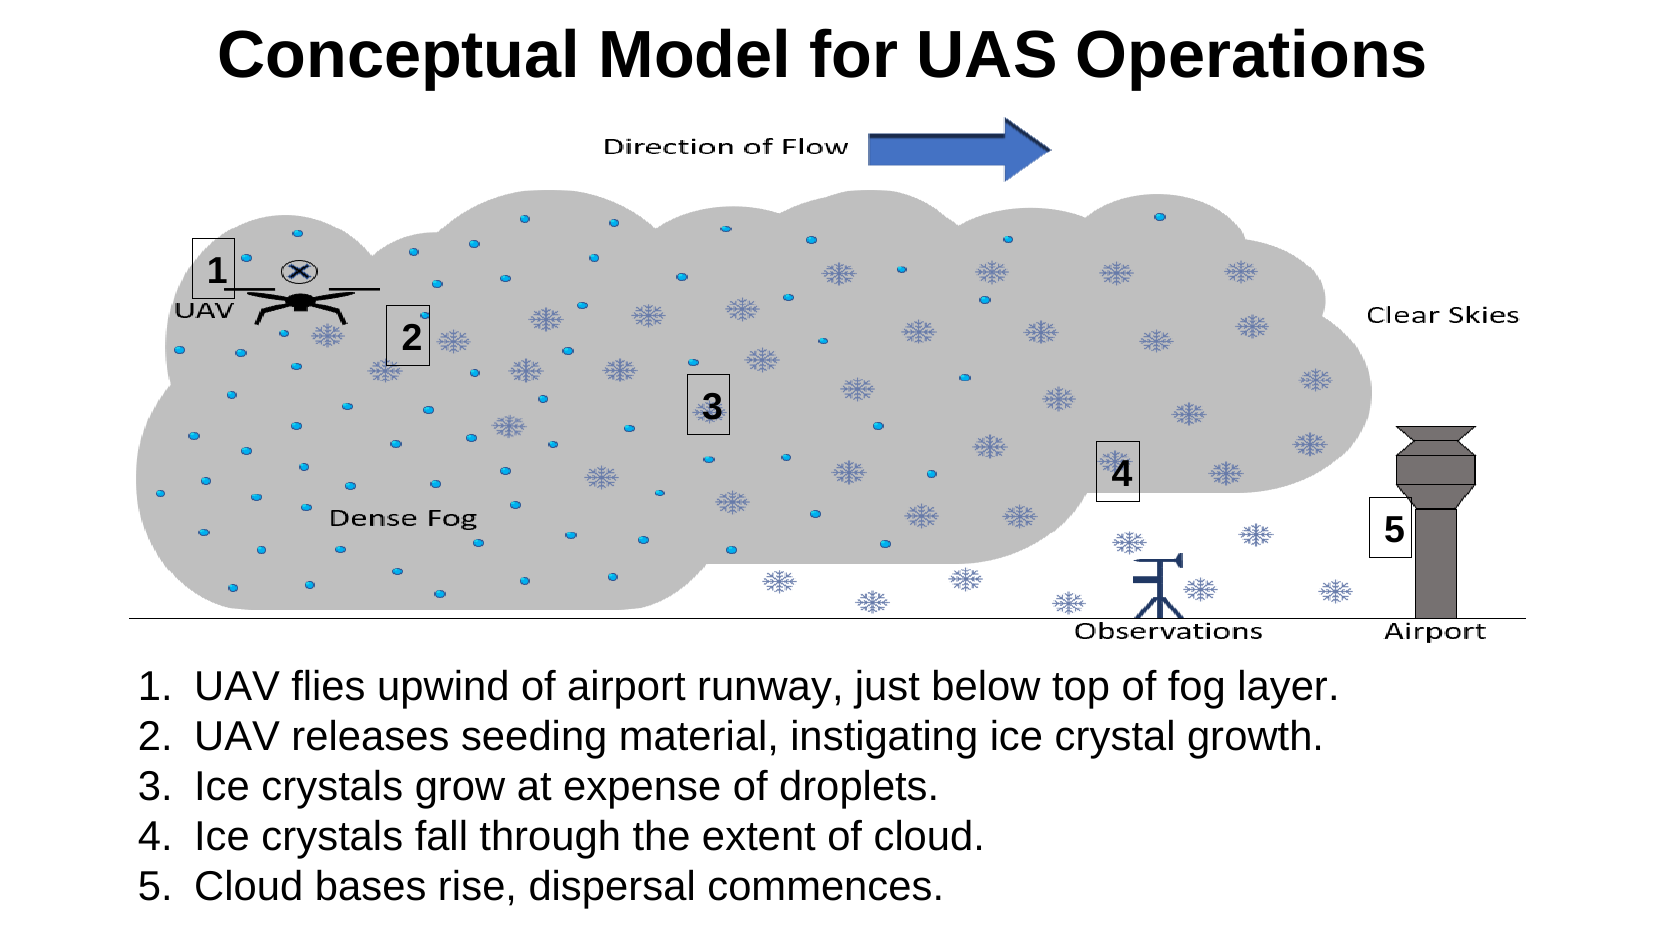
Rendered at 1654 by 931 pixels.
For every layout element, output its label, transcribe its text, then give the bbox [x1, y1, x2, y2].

text_box 5 [1369, 497, 1412, 558]
text_box 3 [687, 374, 730, 435]
picture [129, 115, 1526, 646]
text_box 2 [386, 305, 430, 366]
text_box 1 [192, 238, 235, 299]
text_box 4 [1096, 441, 1140, 502]
title Conceptual Model for UAS Operations [0, 0, 1651, 101]
text_box UAV flies upwind of airport runway, just below top of fog layer. UAV releases seeding material, instigating ice crystal growth. Ice crystals grow at expense of droplets. Ice crystals fall through the extent of cloud. Cloud bases rise, dispersal commences. [123, 651, 1575, 917]
